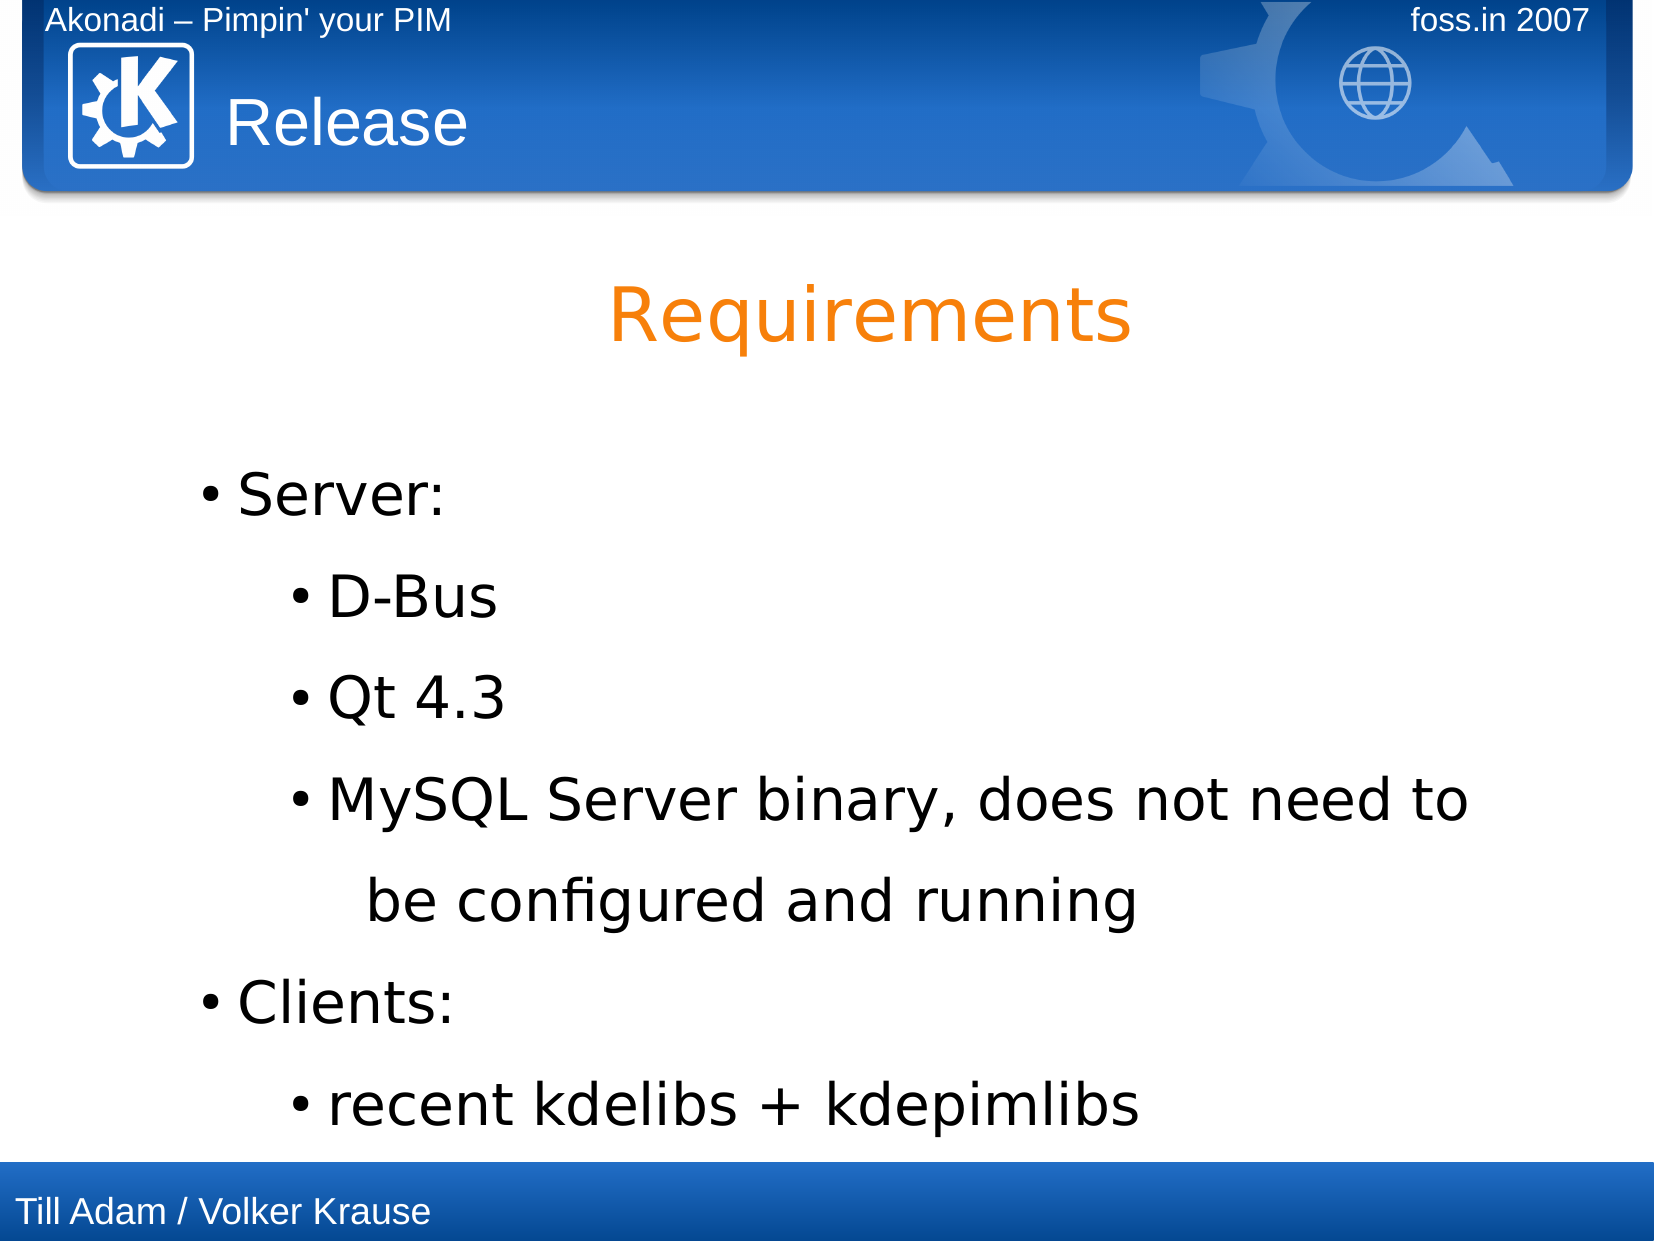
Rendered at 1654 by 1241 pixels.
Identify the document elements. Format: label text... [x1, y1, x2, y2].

text_box Server: D-Bus Qt 4.3 MySQL Server binary, does not need to be configured and running Clients: recent kdelibs + kdepimlibs [95, 420, 1538, 1113]
title Release [225, 49, 1571, 188]
list Requirements [82, 284, 1571, 397]
